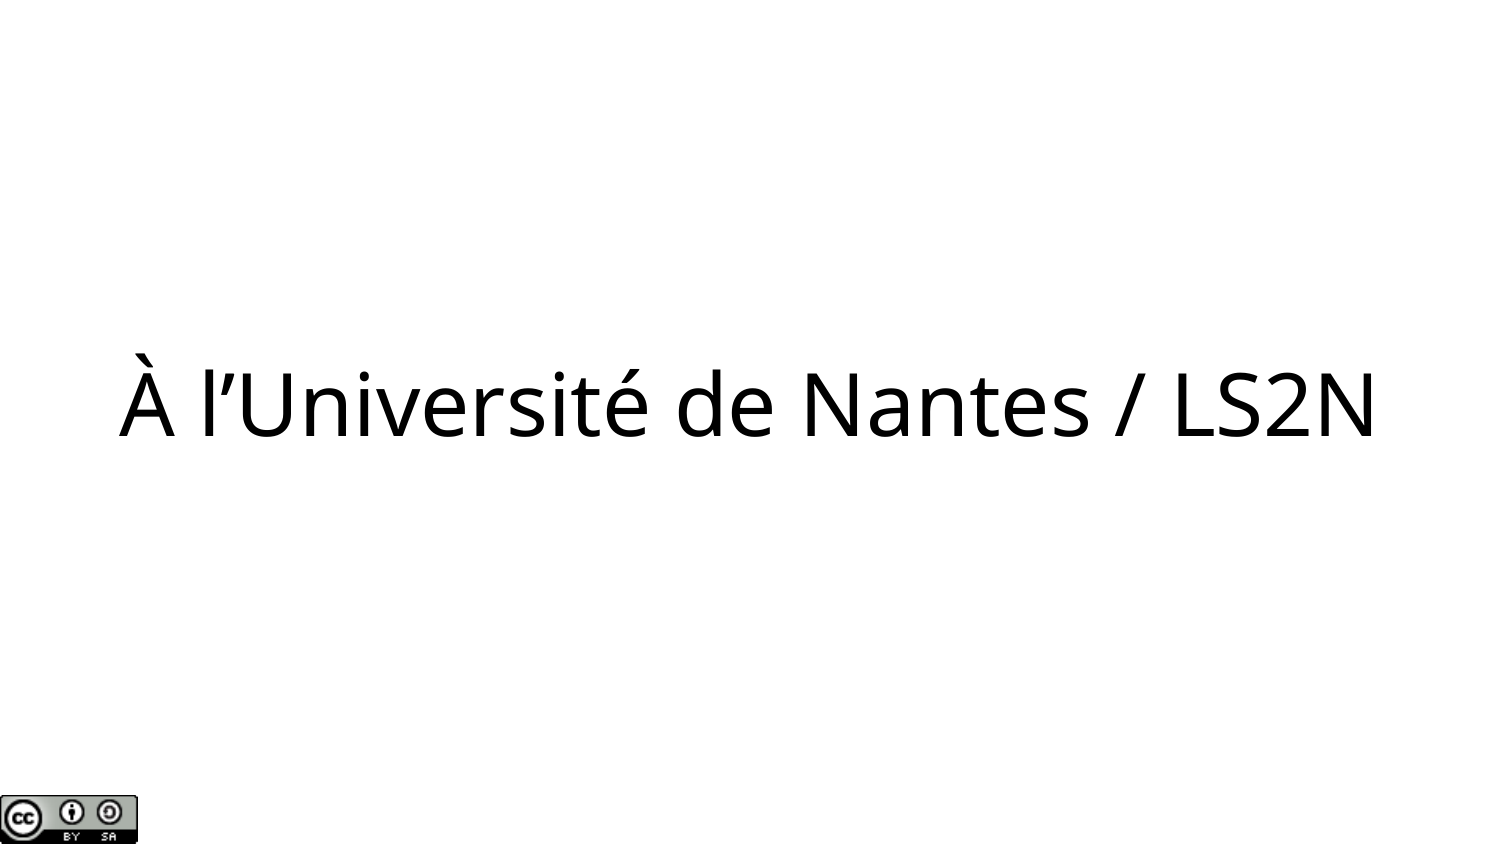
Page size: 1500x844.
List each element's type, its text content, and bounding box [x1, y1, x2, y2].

title À l’Université de Nantes / LS2N [51, 374, 1449, 469]
picture [0, 795, 138, 844]
